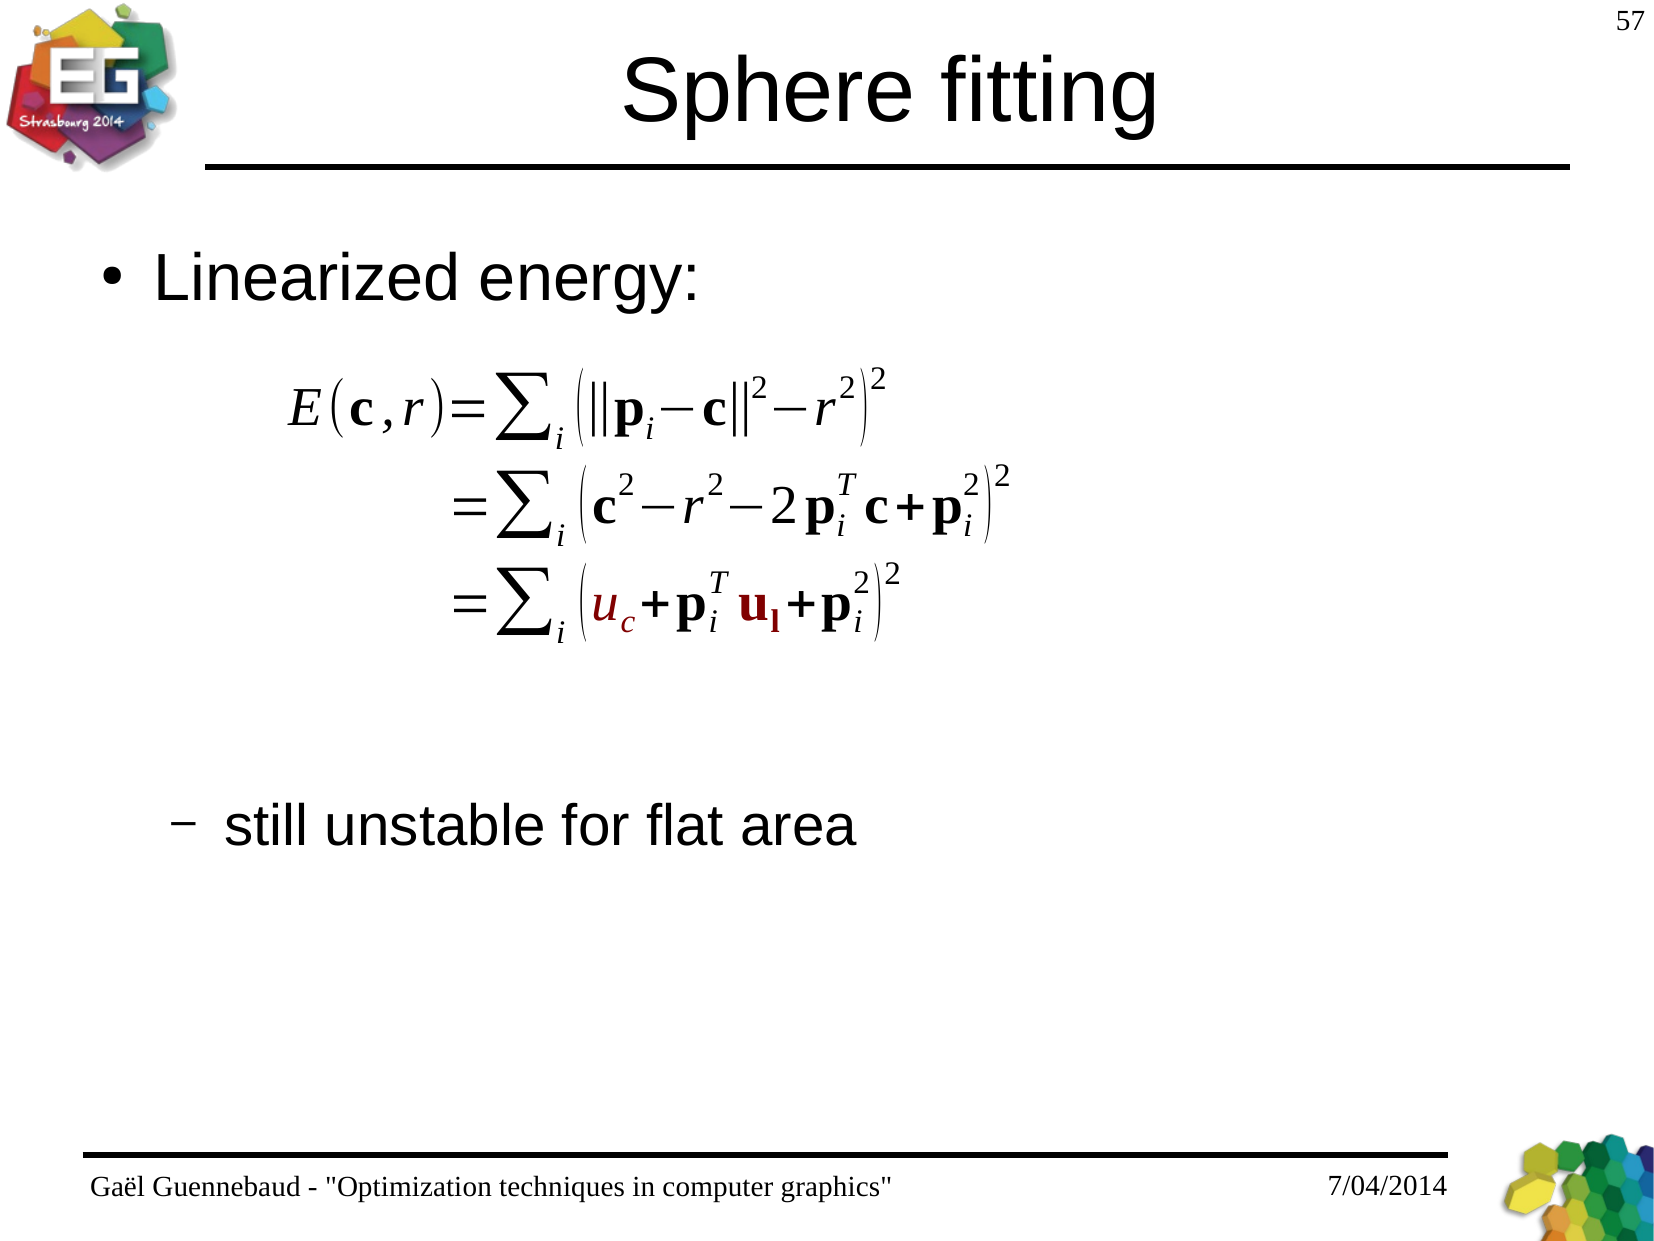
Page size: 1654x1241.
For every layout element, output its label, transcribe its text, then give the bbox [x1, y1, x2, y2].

title Sphere fitting [210, 31, 1571, 148]
picture [0, 0, 180, 180]
list Linearized energy: still unstable for flat area [82, 240, 1571, 1126]
chart [154, 360, 1018, 651]
picture [1499, 1128, 1654, 1241]
